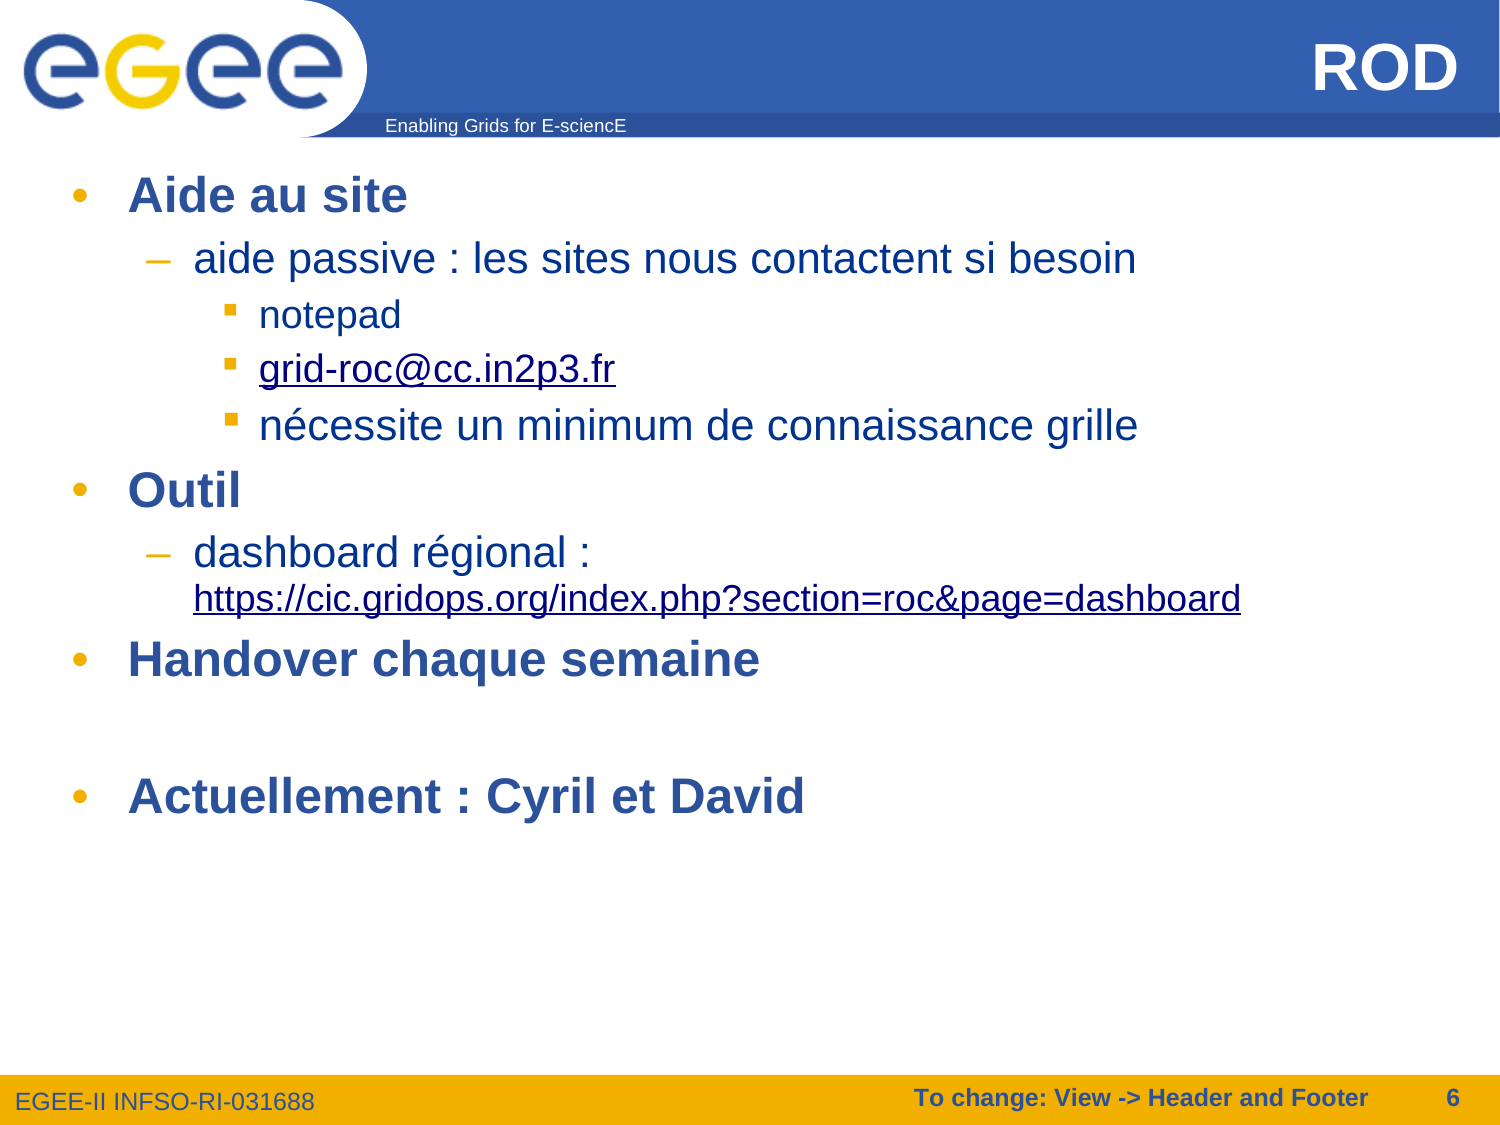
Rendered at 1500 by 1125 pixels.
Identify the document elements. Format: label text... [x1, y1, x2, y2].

list Aide au site aide passive : les sites nous contactent si besoin notepad grid-roc@cc.in2p3.fr nécessite un minimum de connaissance grille Outil dashboard régional : https://cic.gridops.org/index.php?section=roc&page=dashboard Handover chaque semaine Actuellement : Cyril et David [56, 159, 1466, 1052]
picture [18, 30, 349, 112]
title ROD [369, 0, 1475, 156]
